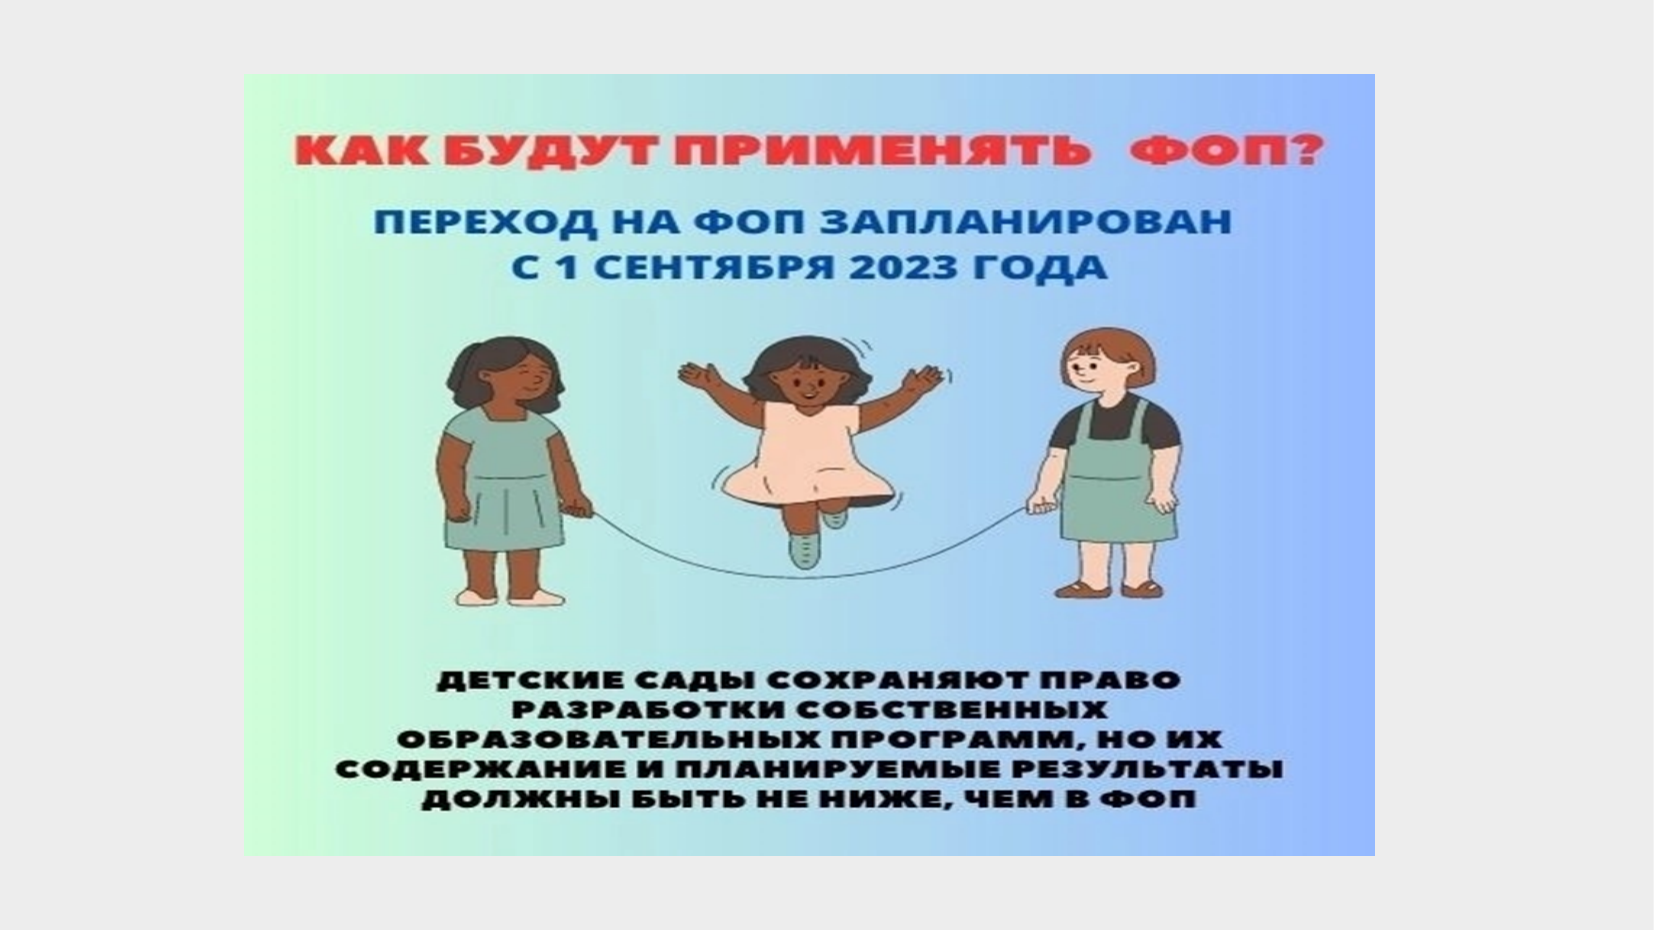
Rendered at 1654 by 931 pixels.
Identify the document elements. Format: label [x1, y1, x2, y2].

picture [244, 74, 1375, 856]
